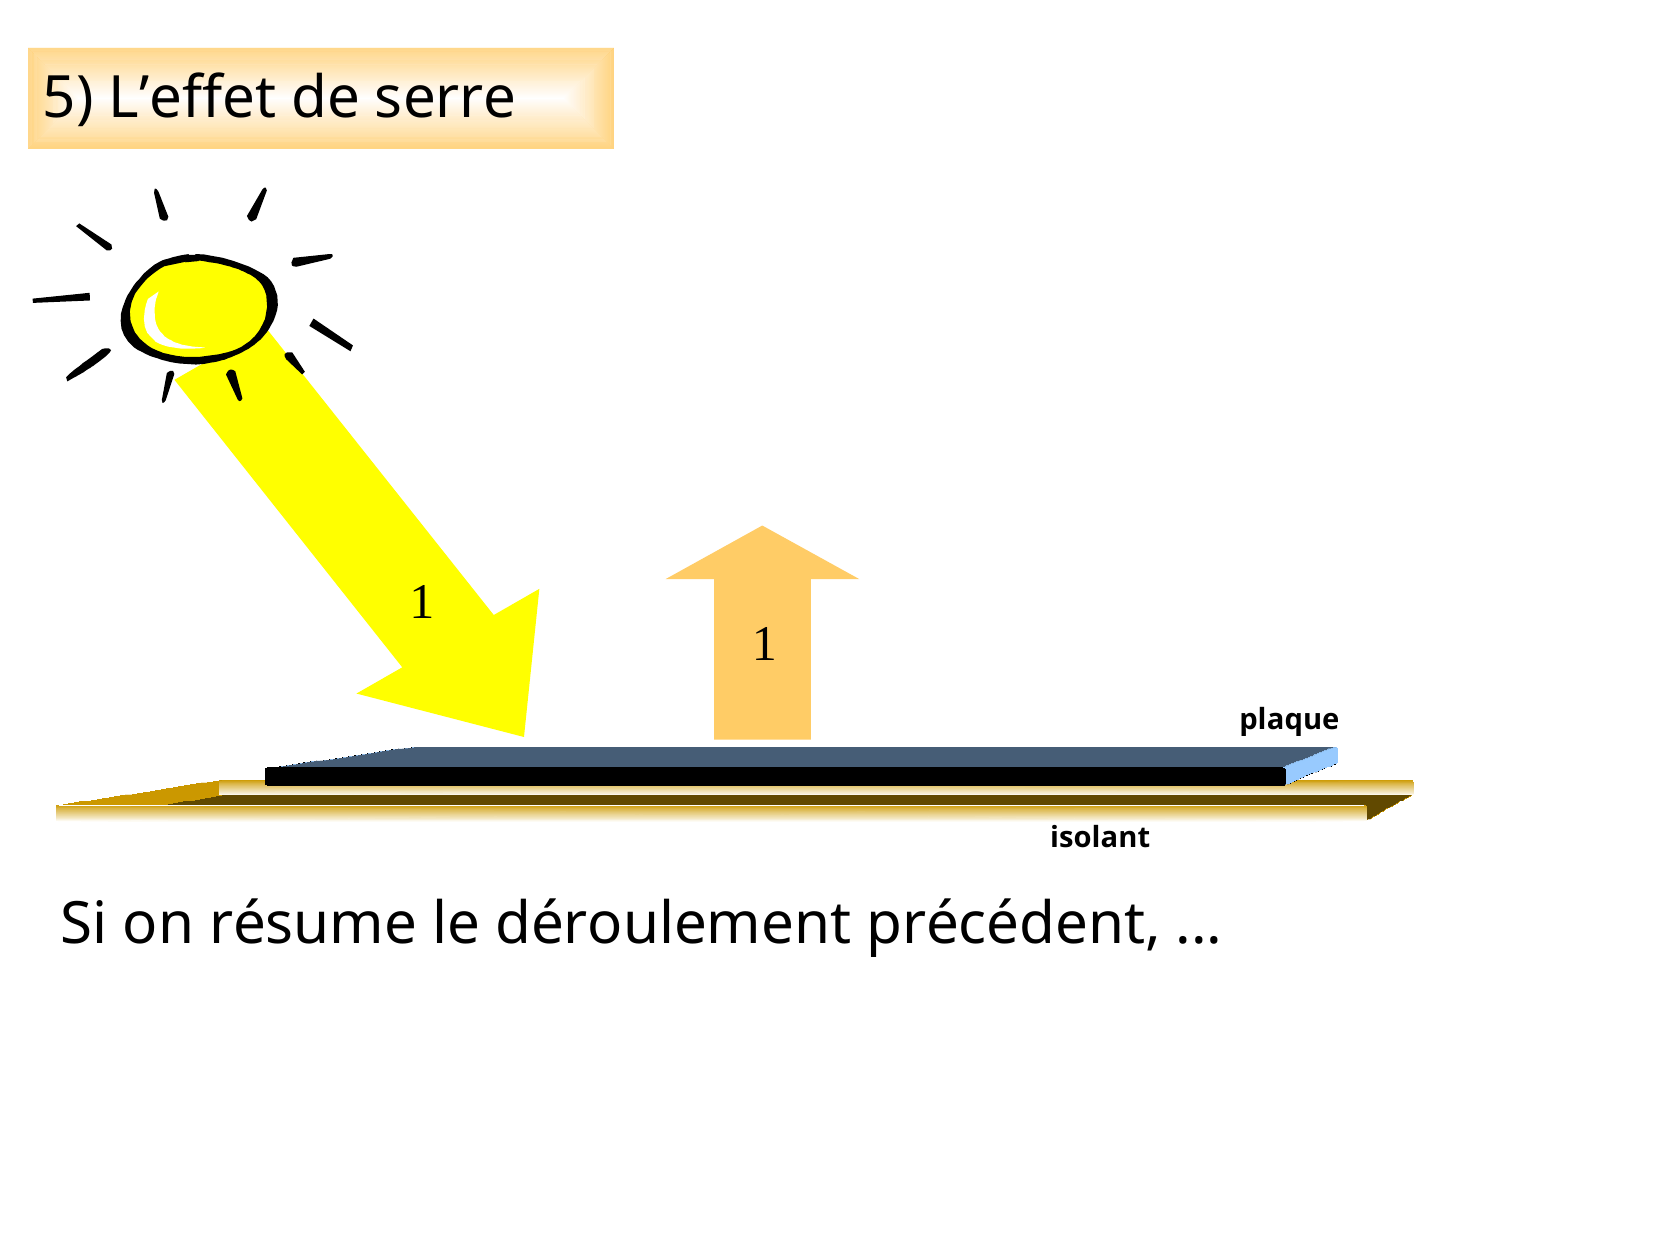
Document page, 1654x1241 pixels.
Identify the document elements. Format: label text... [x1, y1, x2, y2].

text_box [66, 348, 112, 382]
text_box [309, 318, 353, 352]
picture [44, 737, 1429, 832]
text_box [76, 223, 113, 251]
text_box [246, 187, 267, 222]
text_box isolant [1035, 808, 1287, 873]
text_box [32, 292, 91, 303]
text_box 5) L’effet de serre [28, 48, 613, 149]
text_box 1 [409, 575, 445, 645]
text_box [28, 47, 615, 149]
text_box [291, 254, 333, 267]
text_box Si on résume le déroulement précédent, ... [45, 873, 1597, 1190]
text_box [665, 525, 860, 740]
text_box [120, 254, 540, 738]
text_box [154, 188, 169, 221]
text_box plaque [1224, 690, 1477, 766]
text_box 1 [751, 616, 787, 687]
